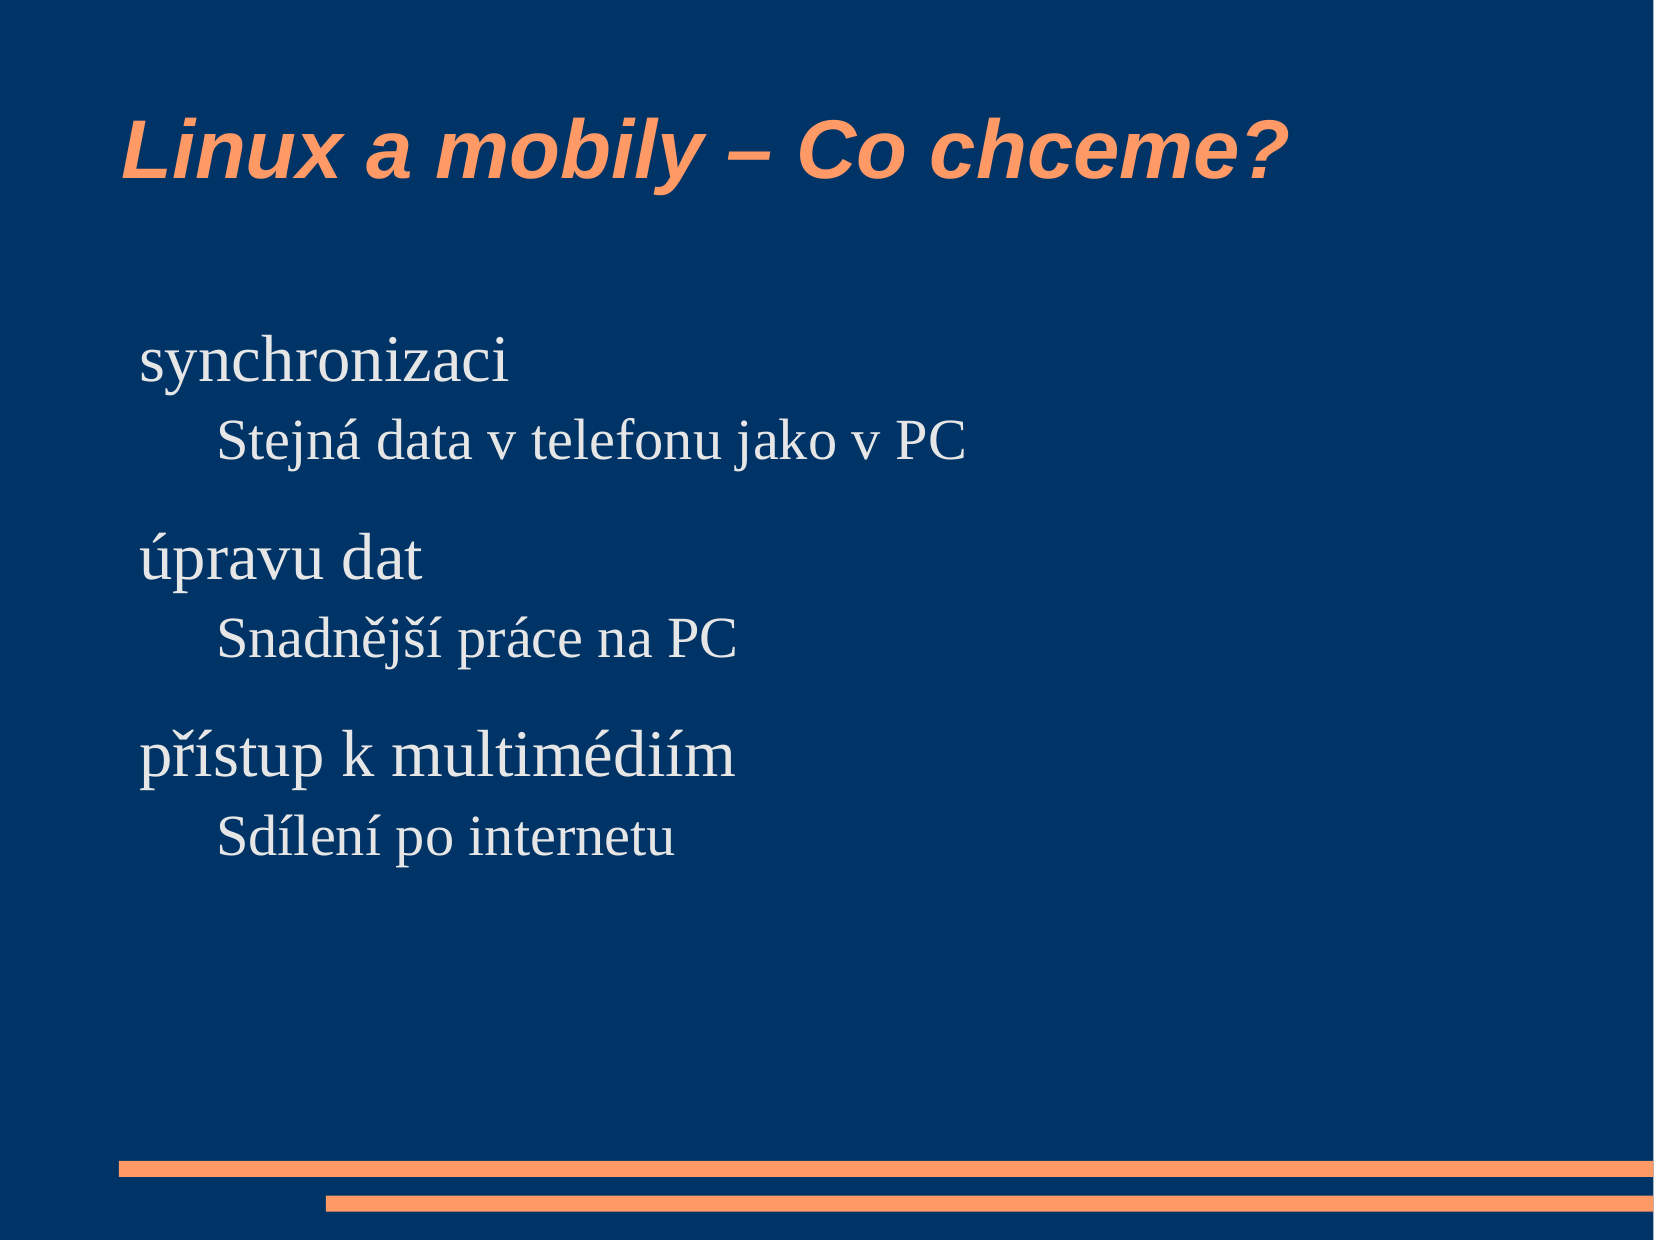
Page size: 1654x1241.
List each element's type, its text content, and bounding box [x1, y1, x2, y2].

title Linux a mobily – Co chceme? [121, 46, 1534, 254]
list synchronizaci Stejná data v telefonu jako v PC úpravu dat Snadnější práce na PC přístup k multimédiím Sdílení po internetu [121, 322, 1561, 1133]
